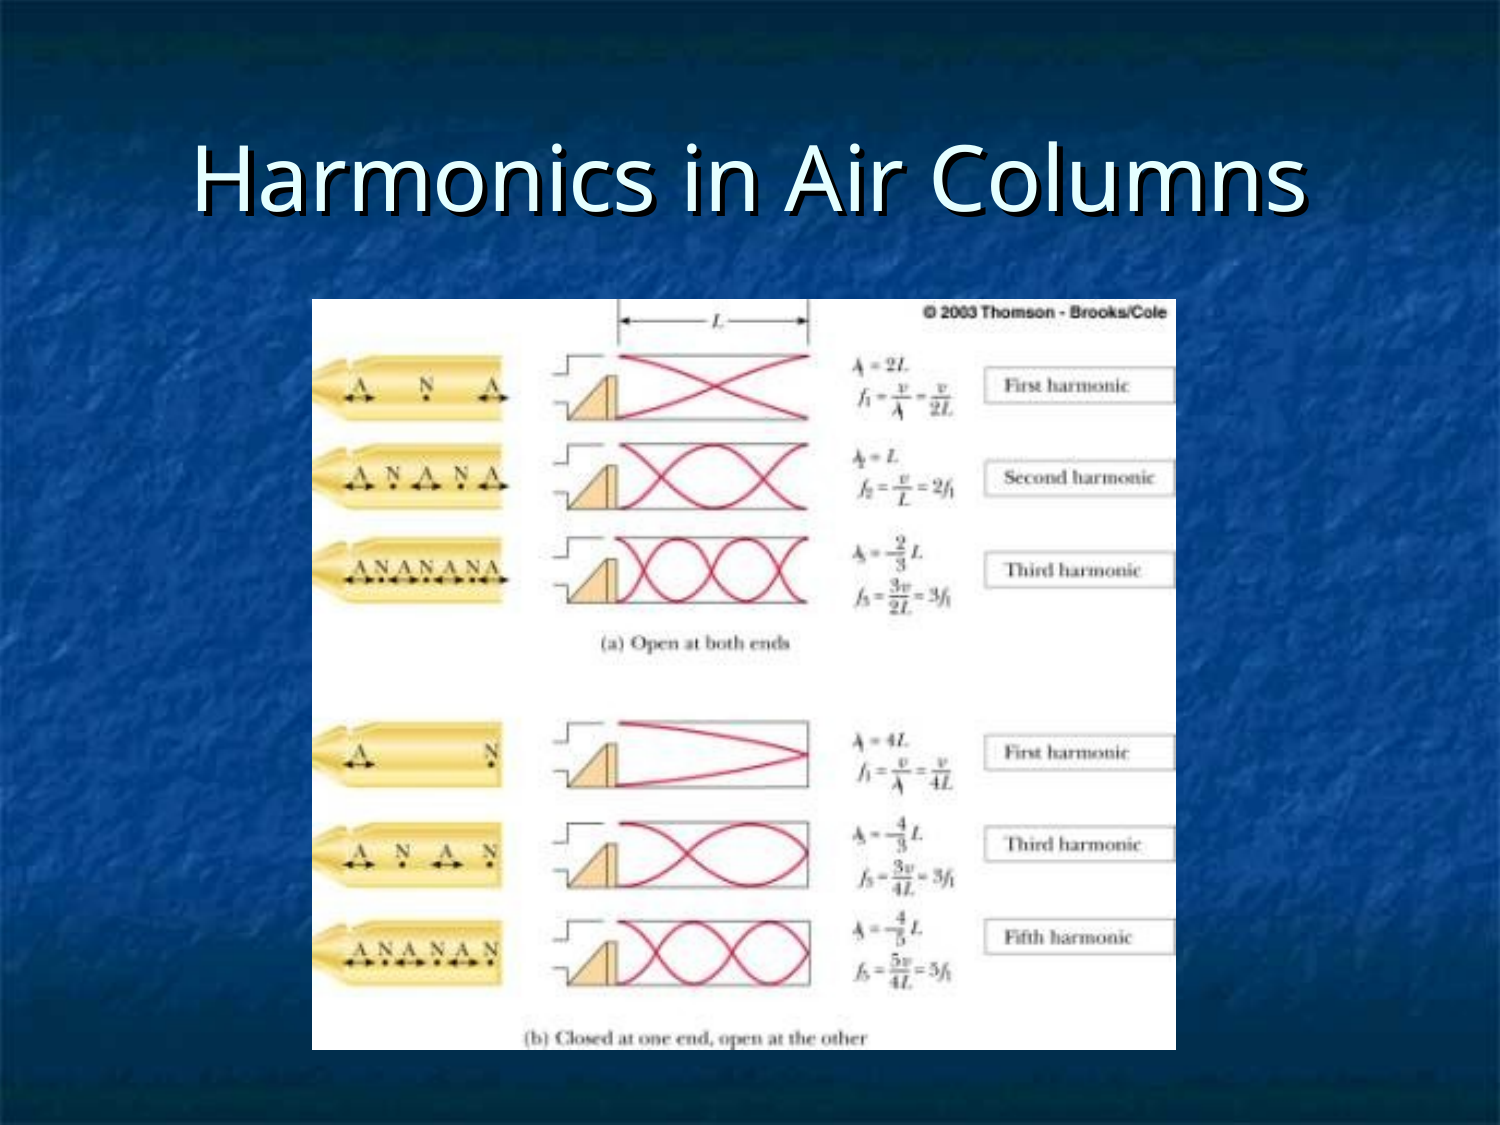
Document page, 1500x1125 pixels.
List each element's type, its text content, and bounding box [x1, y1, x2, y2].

picture [0, 0, 1500, 1125]
text_box Harmonics in Air Columns [75, 57, 1425, 293]
